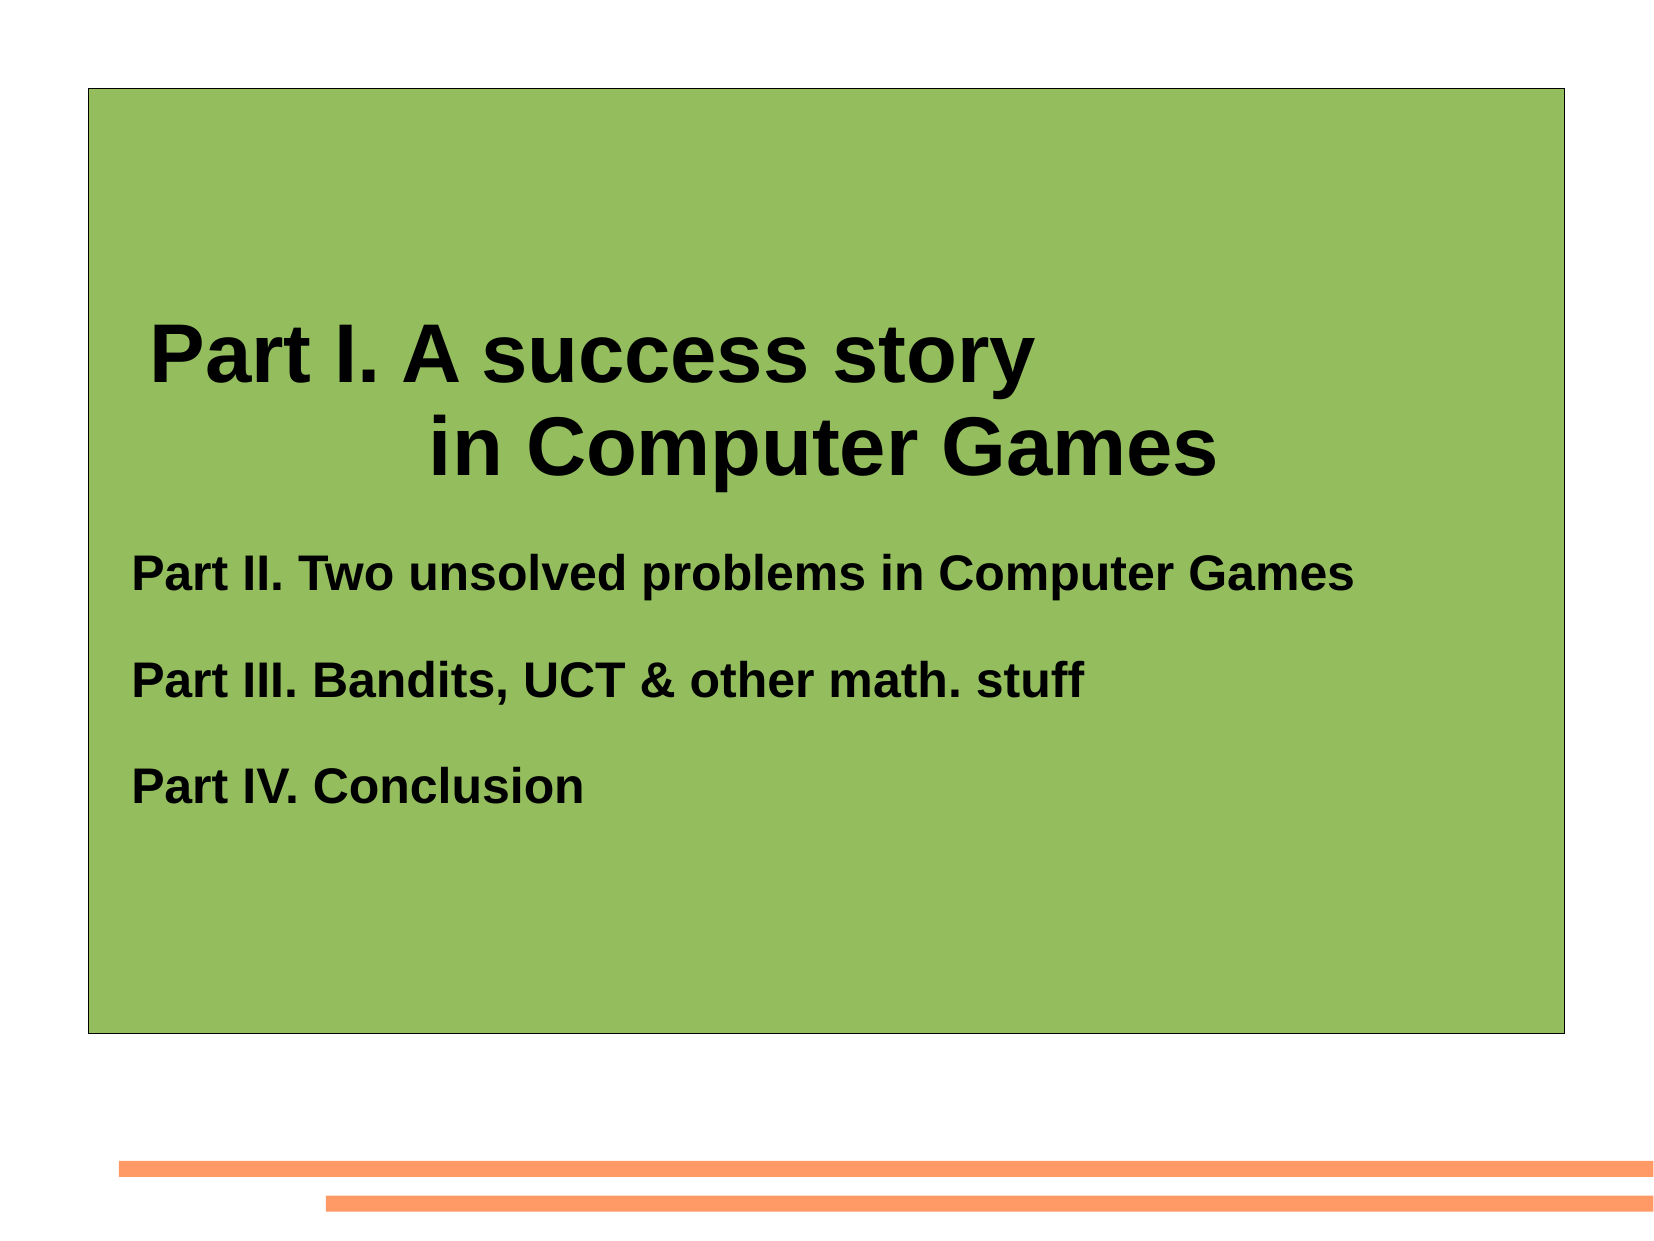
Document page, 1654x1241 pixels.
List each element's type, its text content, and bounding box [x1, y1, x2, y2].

text_box Part I. A success story in Computer Games Part II. Two unsolved problems in Computer Games Part III. Bandits, UCT & other math. stuff Part IV. Conclusion [88, 88, 1565, 1034]
